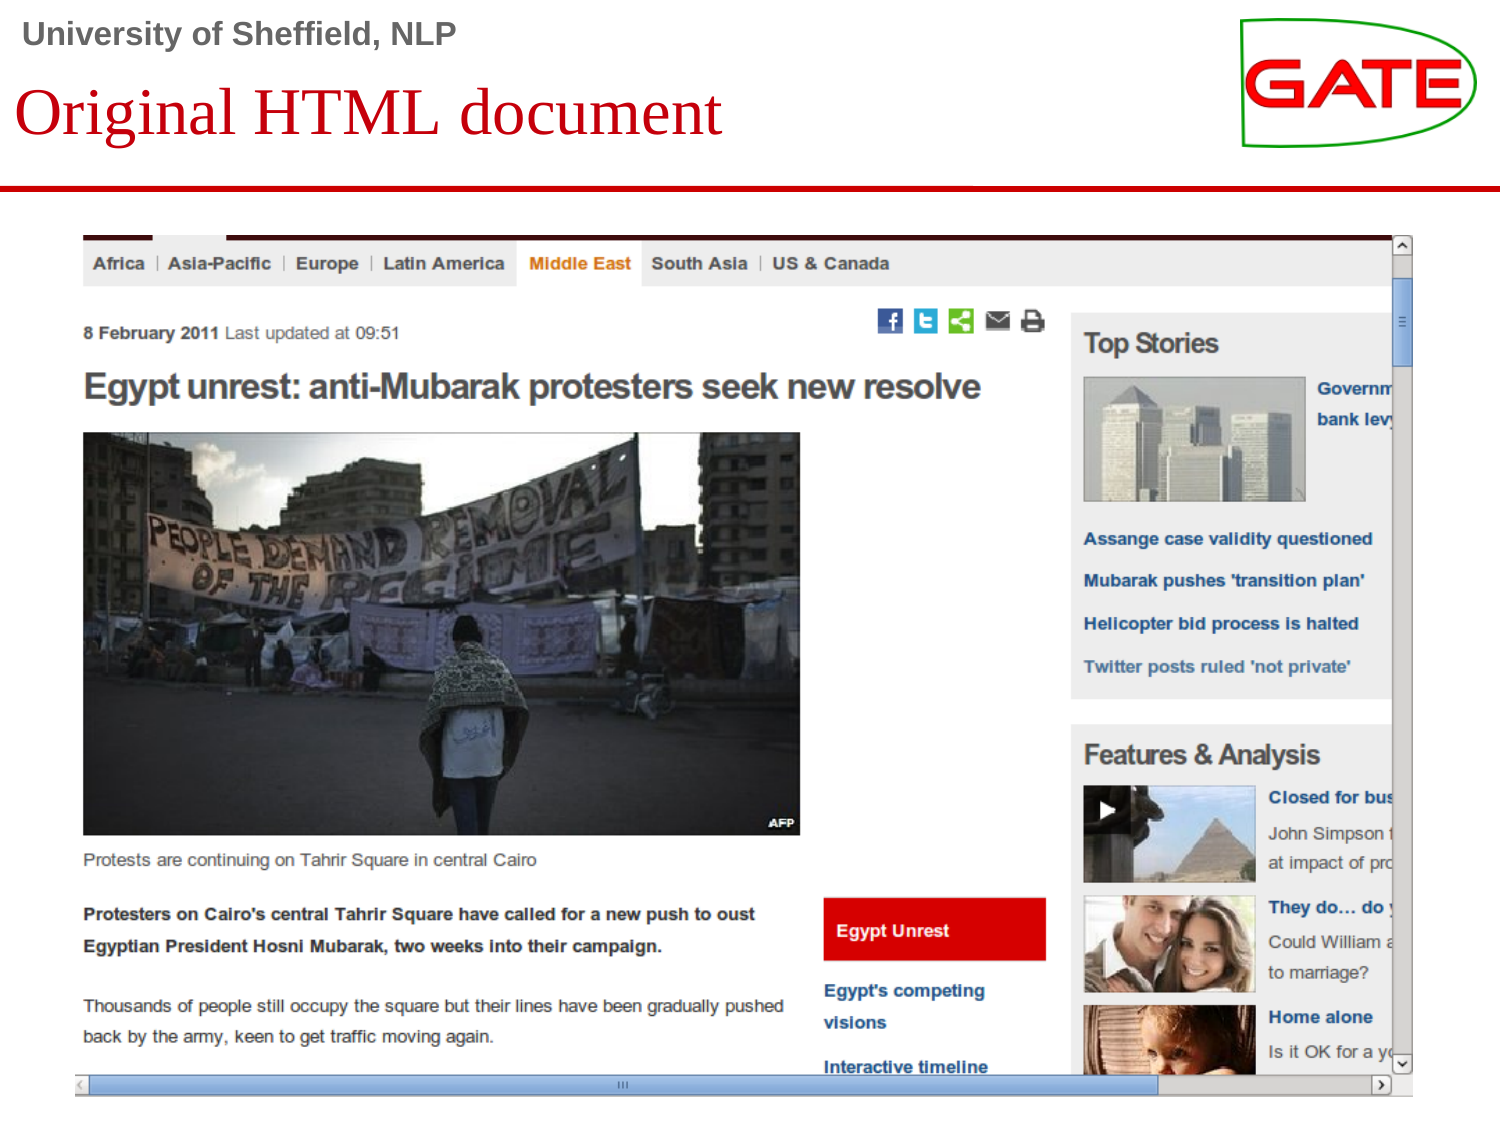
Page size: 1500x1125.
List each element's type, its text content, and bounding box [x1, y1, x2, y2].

title Original HTML document [0, 12, 1237, 203]
picture [1240, 18, 1477, 148]
picture [75, 235, 1413, 1097]
